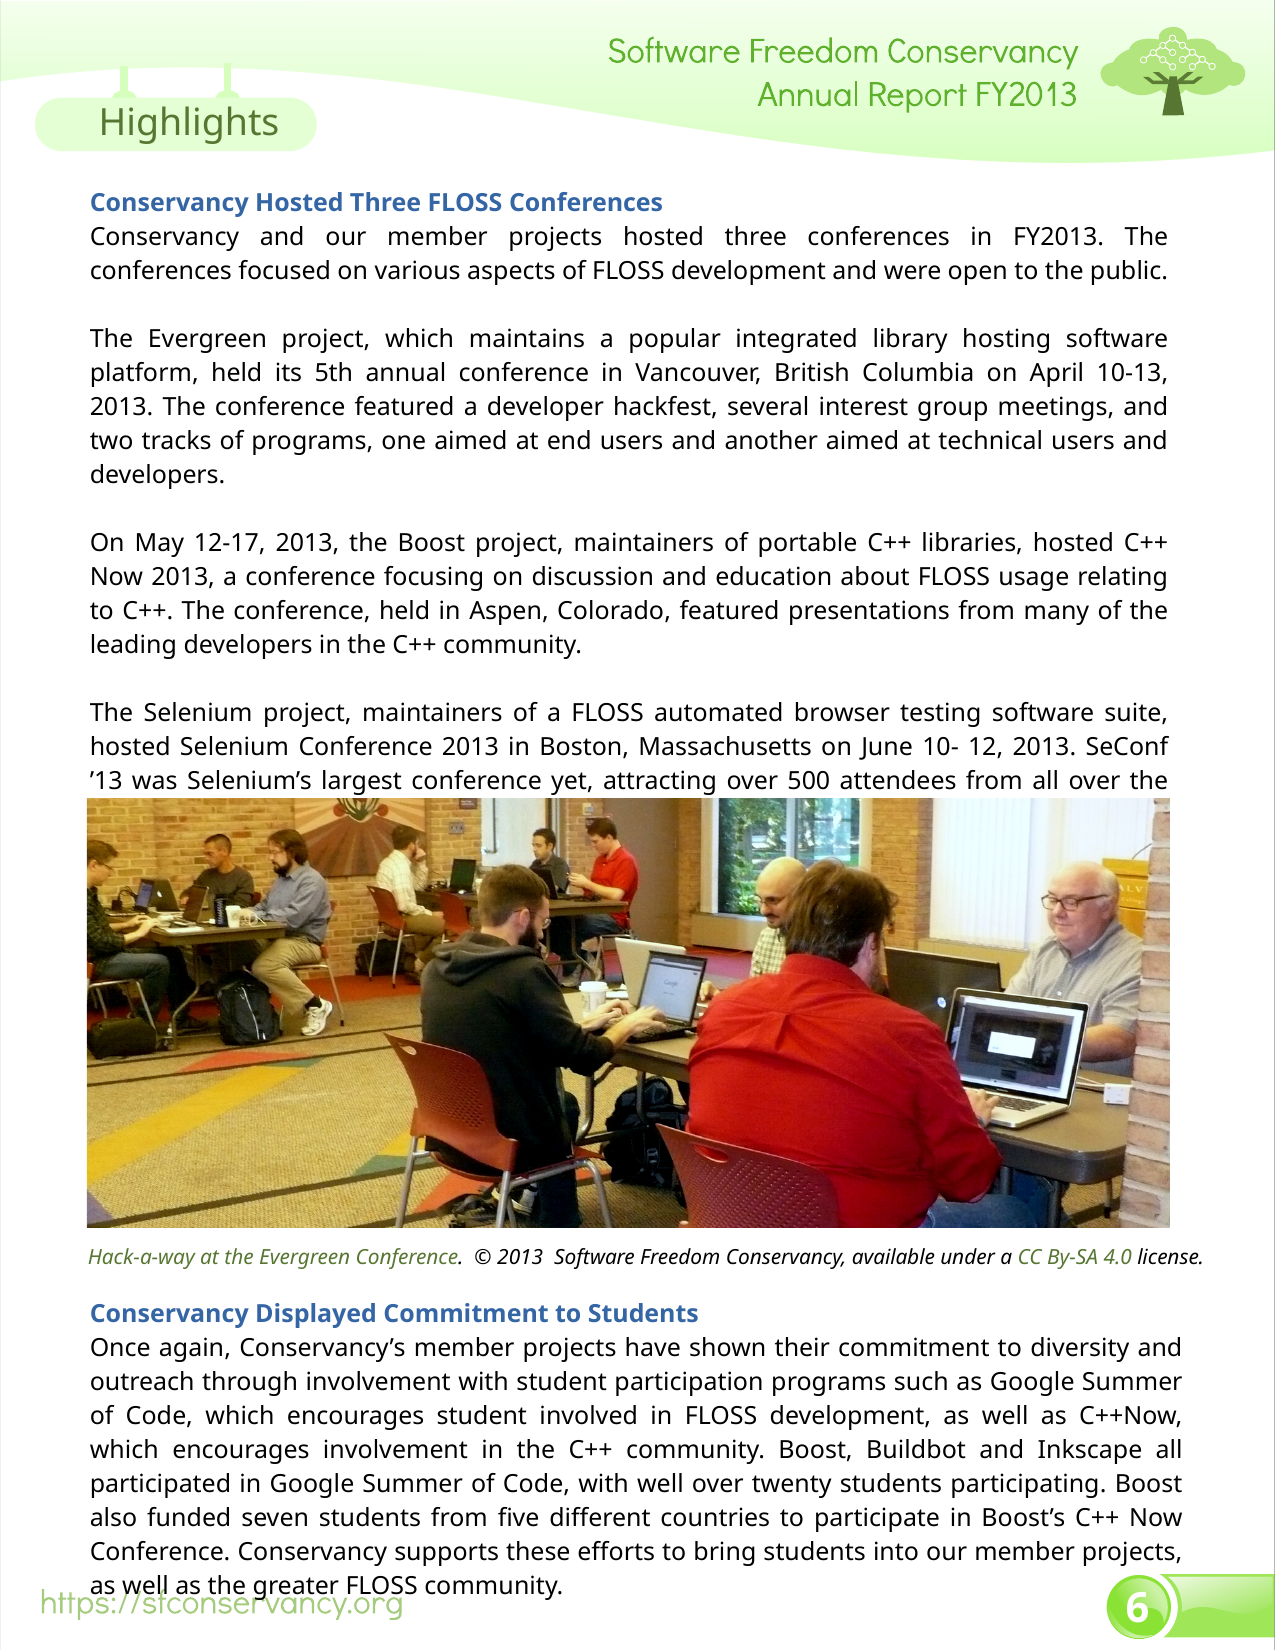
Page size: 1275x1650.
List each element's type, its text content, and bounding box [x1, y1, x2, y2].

text_box Highlights [83, 87, 268, 143]
text_box Conservancy Displayed Commitment to Students Once again, Conservancy’s member projects have shown their commitment to diversity and outreach through involvement with student participation programs such as Google Summer of Code, which encourages student involved in FLOSS development, as well as C++Now, which encourages involvement in the C++ community. Boost, Buildbot and Inkscape all participated in Google Summer of Code, with well over twenty students participating. Boost also funded seven students from five different countries to participate in Boost’s C++ Now Conference. Conservancy supports these efforts to bring students into our member projects, as well as the greater FLOSS community. [75, 1296, 1201, 1629]
picture [86, 798, 1171, 1228]
text_box Conservancy Hosted Three FLOSS Conferences Conservancy and our member projects hosted three conferences in FY2013. The conferences focused on various aspects of FLOSS development and were open to the public. The Evergreen project, which maintains a popular integrated library hosting software platform, held its 5th annual conference in Vancouver, British Columbia on April 10-13, 2013. The conference featured a developer hackfest, several interest group meetings, and two tracks of programs, one aimed at end users and another aimed at technical users and developers. On May 12-17, 2013, the Boost project, maintainers of portable C++ libraries, hosted C++ Now 2013, a conference focusing on discussion and education about FLOSS usage relating to C++. The conference, held in Aspen, Colorado, featured presentations from many of the leading developers in the C++ community. The Selenium project, maintainers of a FLOSS automated browser testing software suite, hosted Selenium Conference 2013 in Boston, Massachusetts on June 10- 12, 2013. SeConf ’13 was Selenium’s largest conference yet, attracting over 500 attendees from all over the world to network, attend workshops, and learn more about the project. [75, 143, 1186, 799]
text_box Hack-a-way at the Evergreen Conference. © 2013 Software Freedom Conservancy, available under a CC By-SA 4.0 license. [73, 1234, 1273, 1296]
